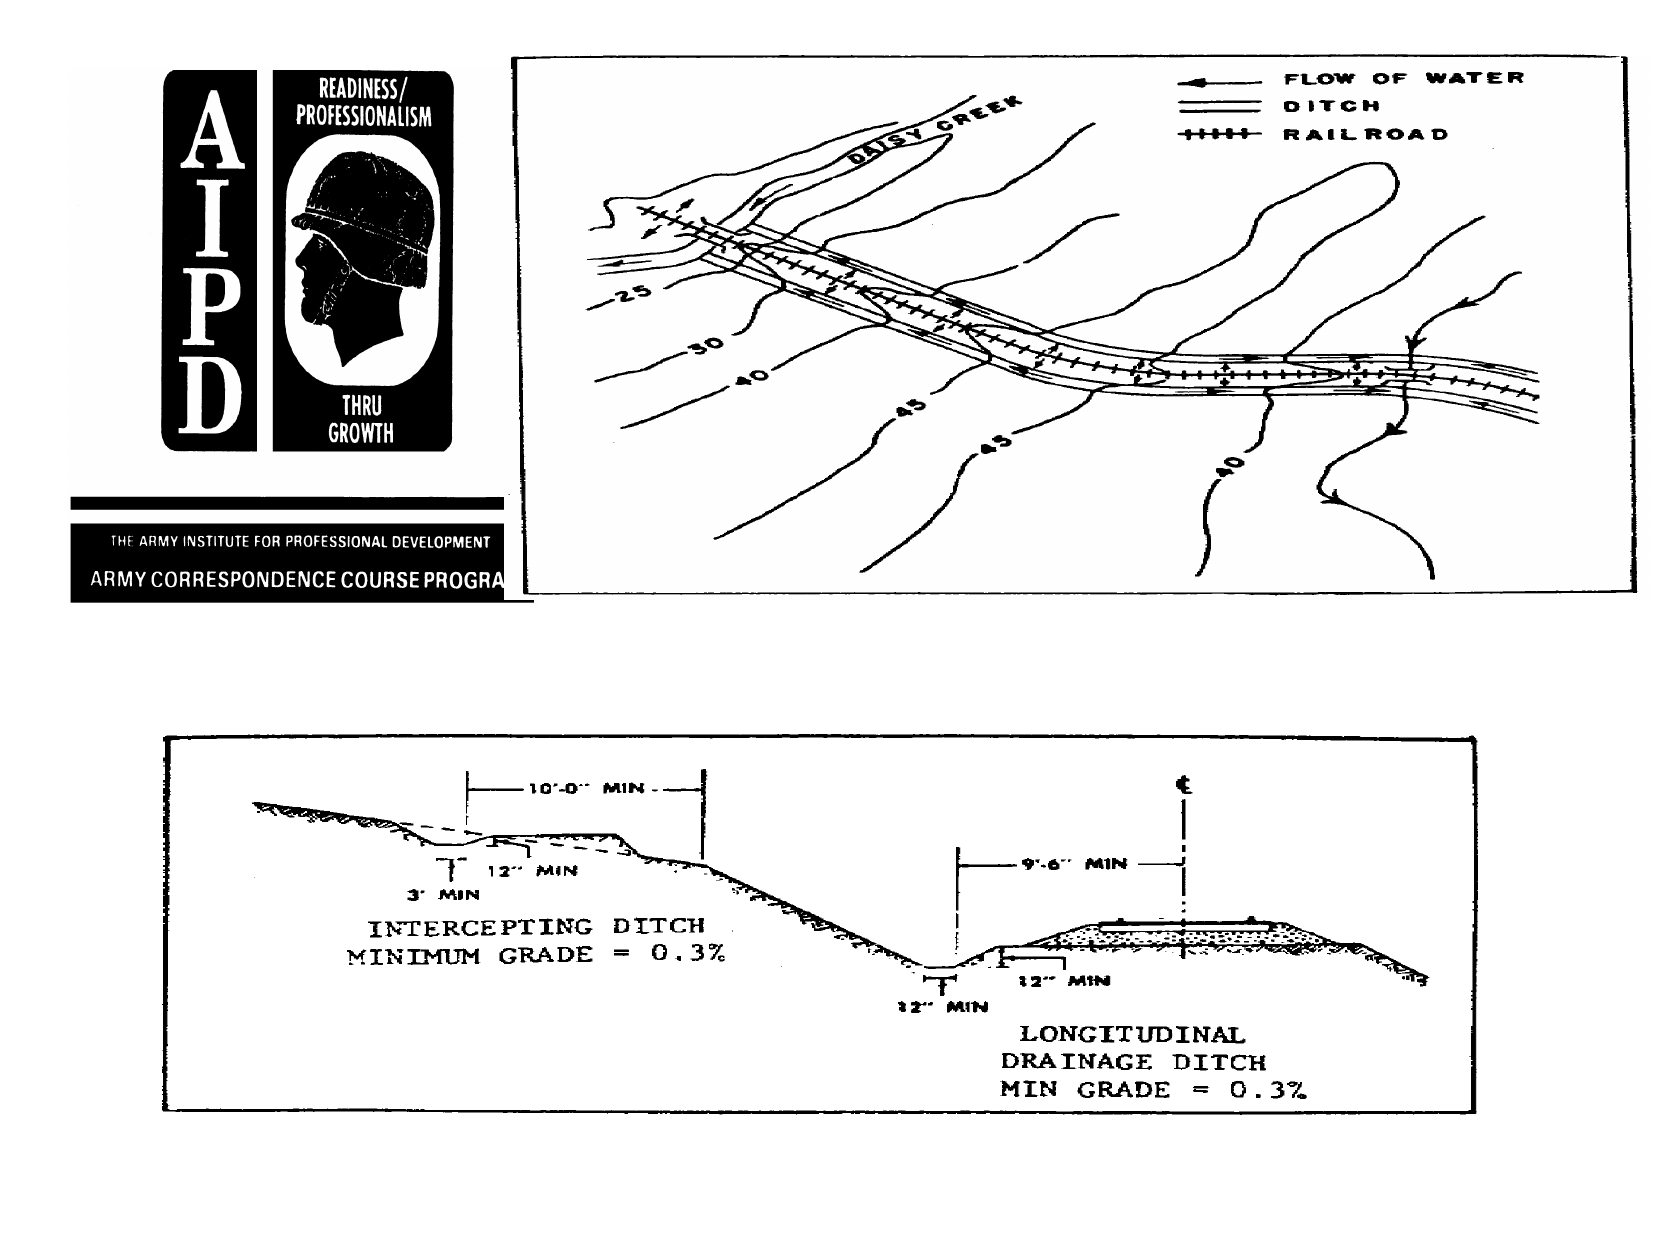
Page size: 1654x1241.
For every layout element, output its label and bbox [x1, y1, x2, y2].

picture [146, 723, 1489, 1120]
picture [68, 51, 1654, 607]
